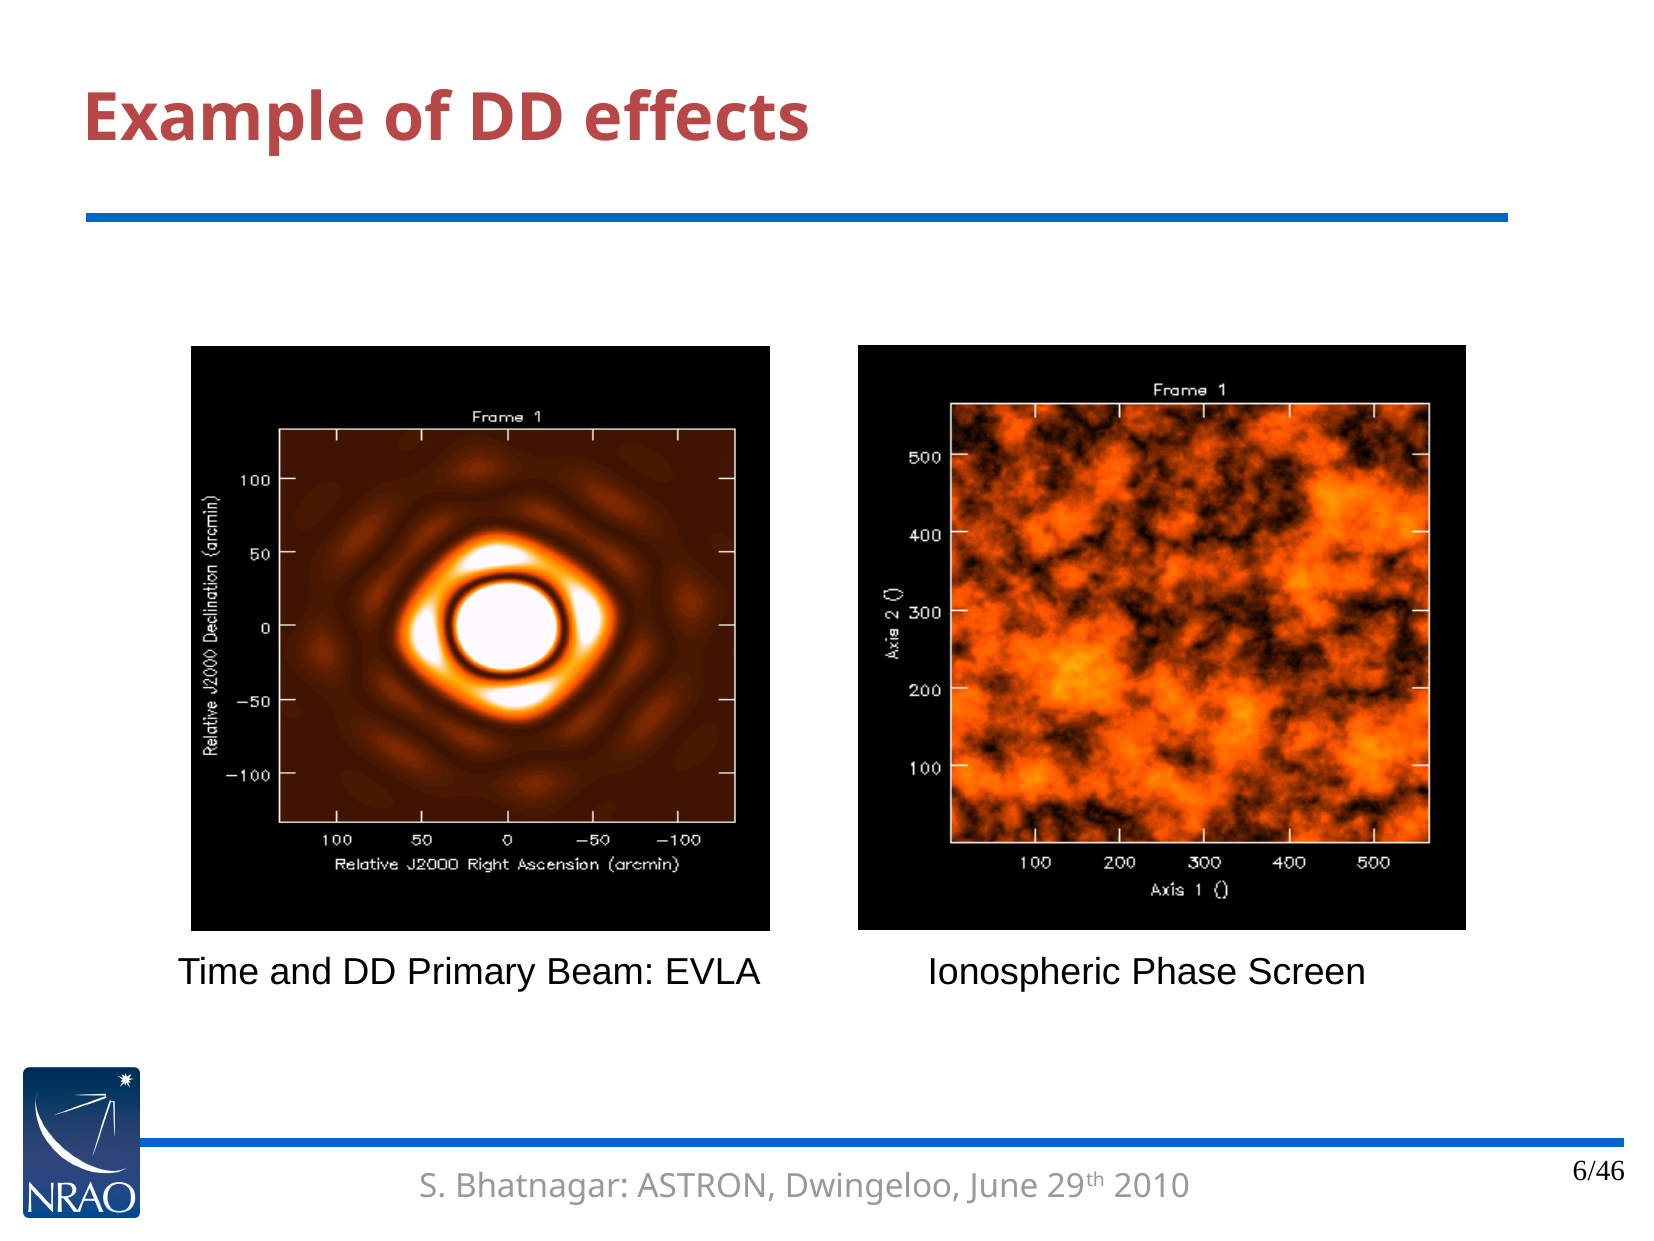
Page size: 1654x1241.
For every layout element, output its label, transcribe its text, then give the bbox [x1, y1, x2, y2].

picture [23, 1067, 140, 1218]
picture [858, 345, 1466, 930]
title Example of DD effects [82, 49, 1571, 180]
text_box Ionospheric Phase Screen [912, 942, 1382, 1000]
picture [191, 346, 770, 932]
text_box Time and DD Primary Beam: EVLA [162, 942, 776, 1000]
